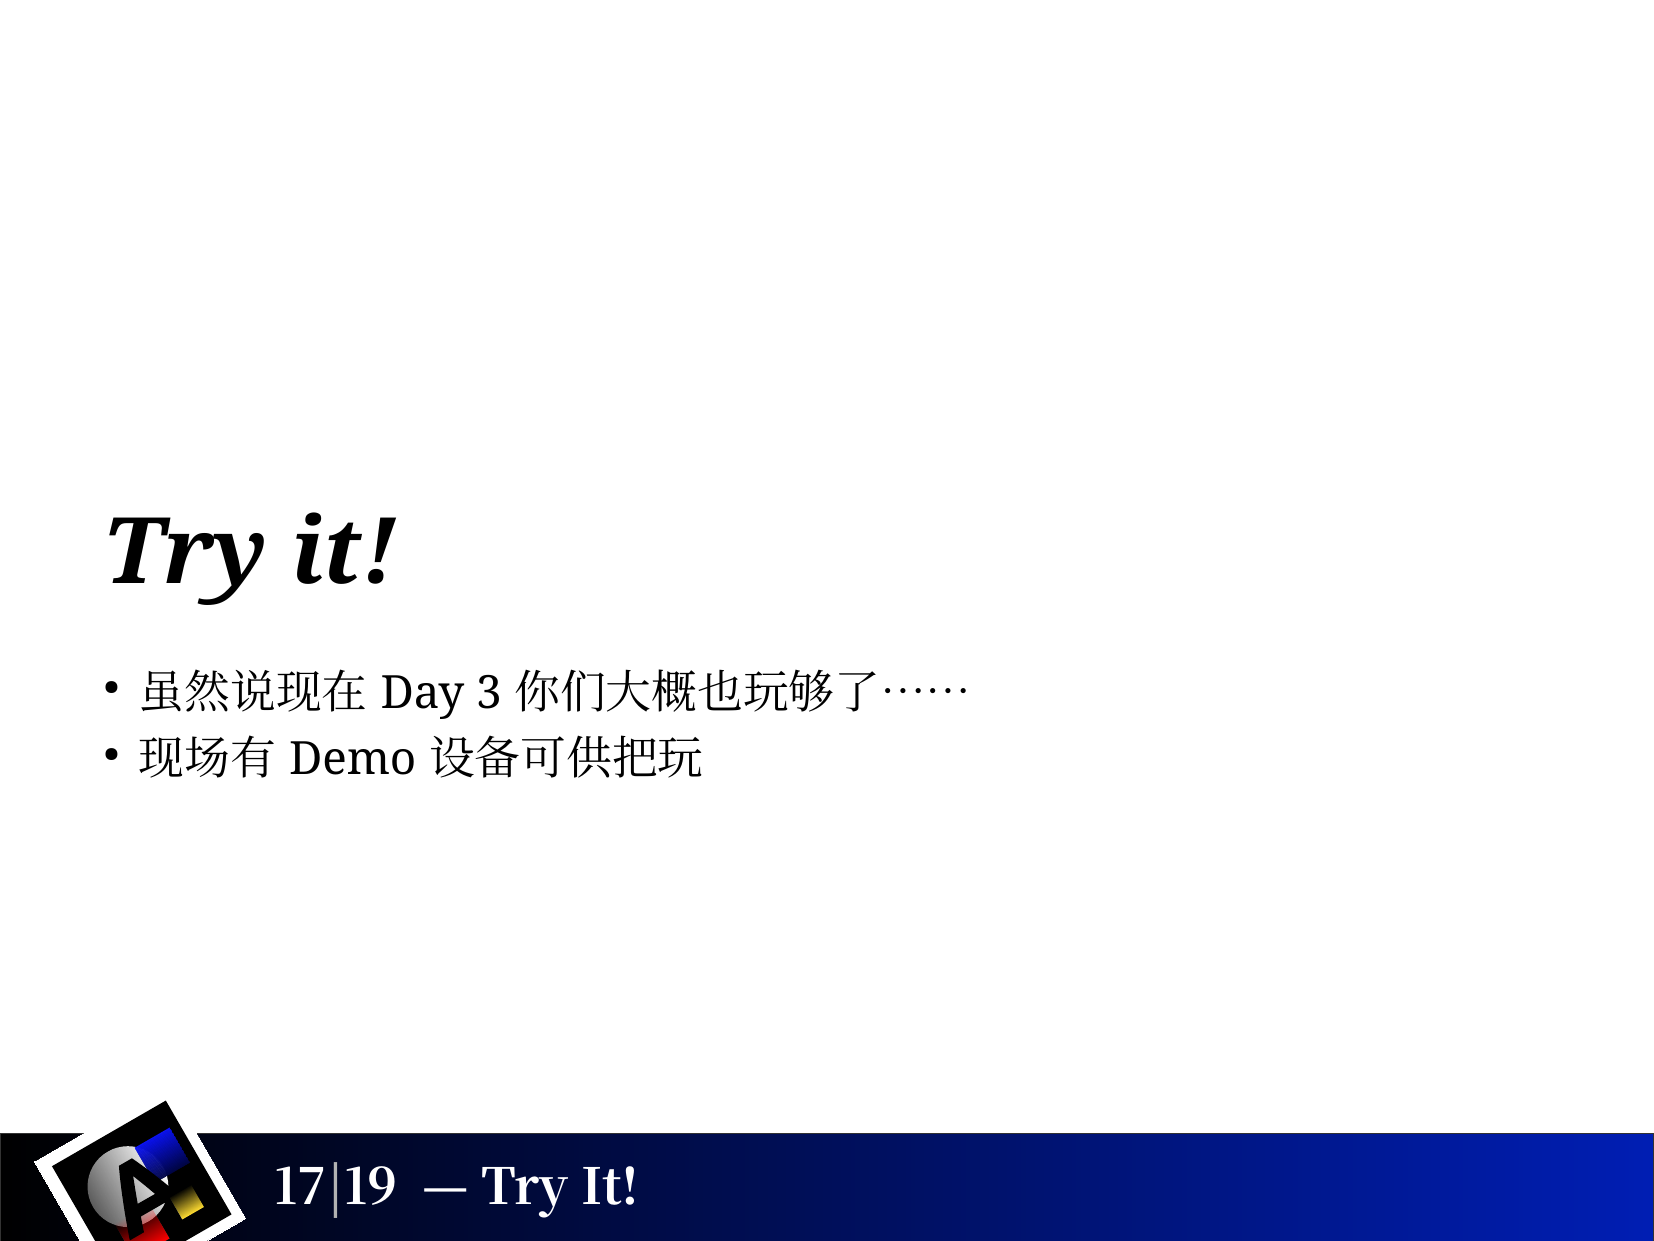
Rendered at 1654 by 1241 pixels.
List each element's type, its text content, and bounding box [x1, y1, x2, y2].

text_box Try it! 虽然说现在Day 3你们大概也玩够了…… 现场有Demo设备可供把玩 [88, 478, 1056, 798]
picture [51, 1100, 232, 1241]
text_box [0, 1084, 1654, 1241]
text_box <编号>|19 — <slide-name> [259, 1139, 1571, 1241]
